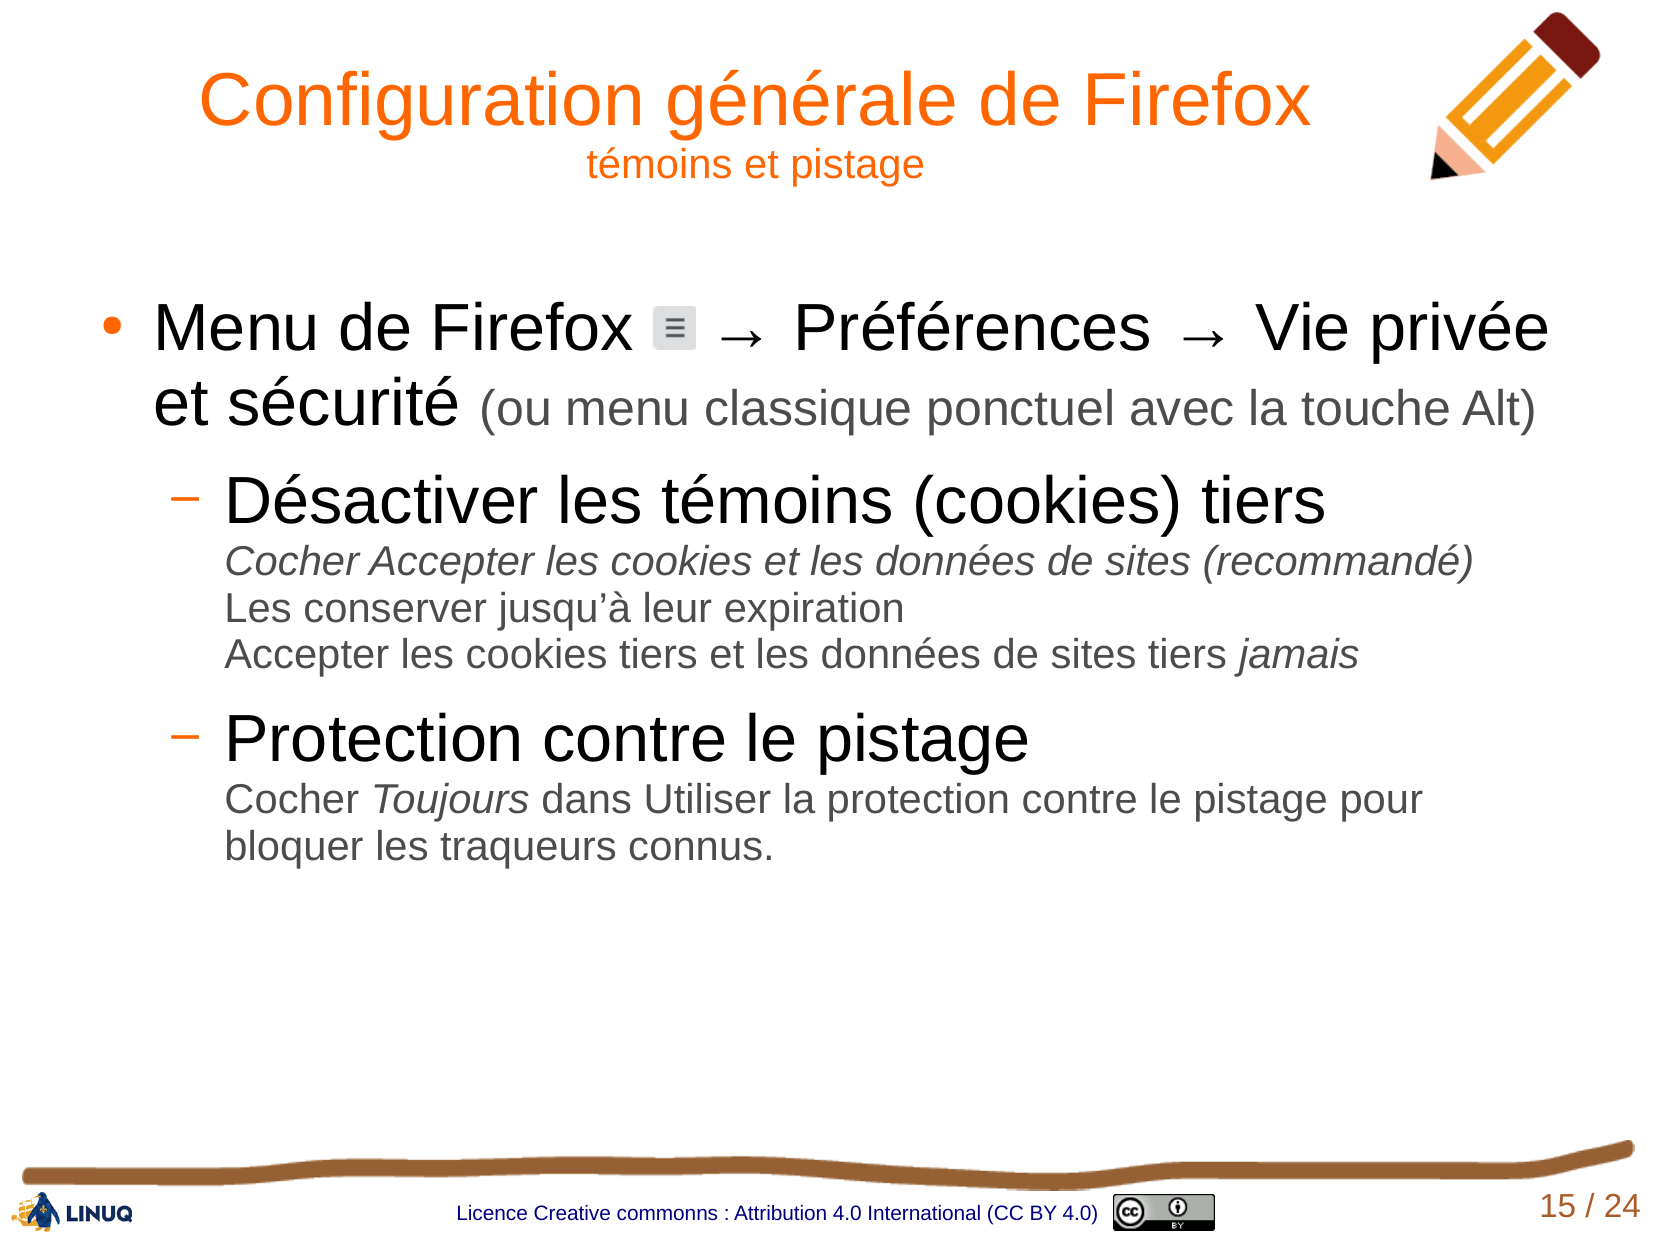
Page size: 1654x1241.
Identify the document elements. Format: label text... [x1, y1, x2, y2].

picture [652, 306, 696, 350]
list Menu de Firefox → Préférences → Vie privée et sécurité (ou menu classique ponctuel avec la touche Alt) Désactiver les témoins (cookies) tiers Cocher Accepter les cookies et les données de sites (recommandé) Les conserver jusqu’à leur expiration Accepter les cookies tiers et les données de sites tiers jamais Protection contre le pistage Cocher Toujours dans Utiliser la protection contre le pistage pour bloquer les traqueurs connus. [82, 290, 1571, 1122]
picture [1113, 1194, 1215, 1231]
picture [11, 1192, 132, 1232]
picture [1430, 12, 1601, 181]
picture [22, 1140, 1635, 1191]
title Configuration générale de Firefox témoins et pistage [82, 57, 1430, 188]
